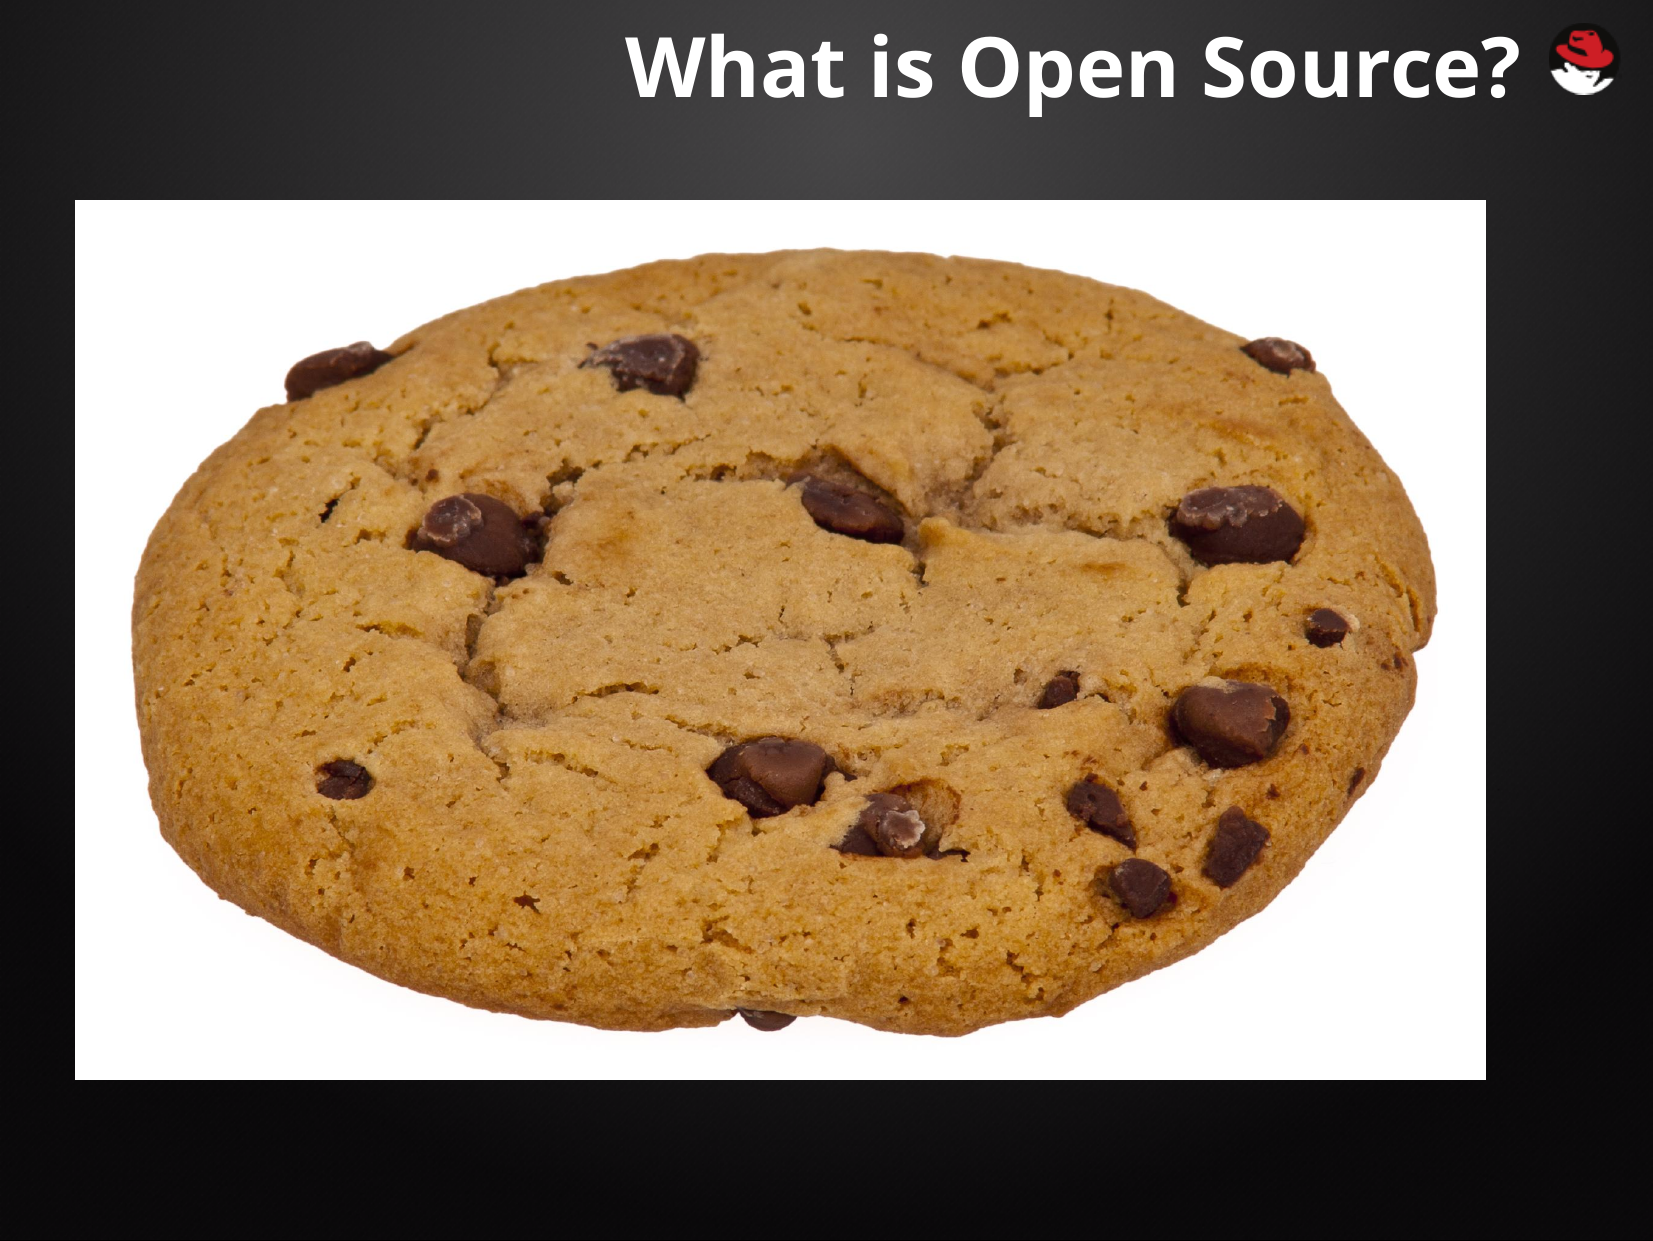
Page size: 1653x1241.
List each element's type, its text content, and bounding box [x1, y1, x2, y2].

title What is Open Source? [87, 10, 1523, 111]
picture [0, 0, 1653, 1240]
